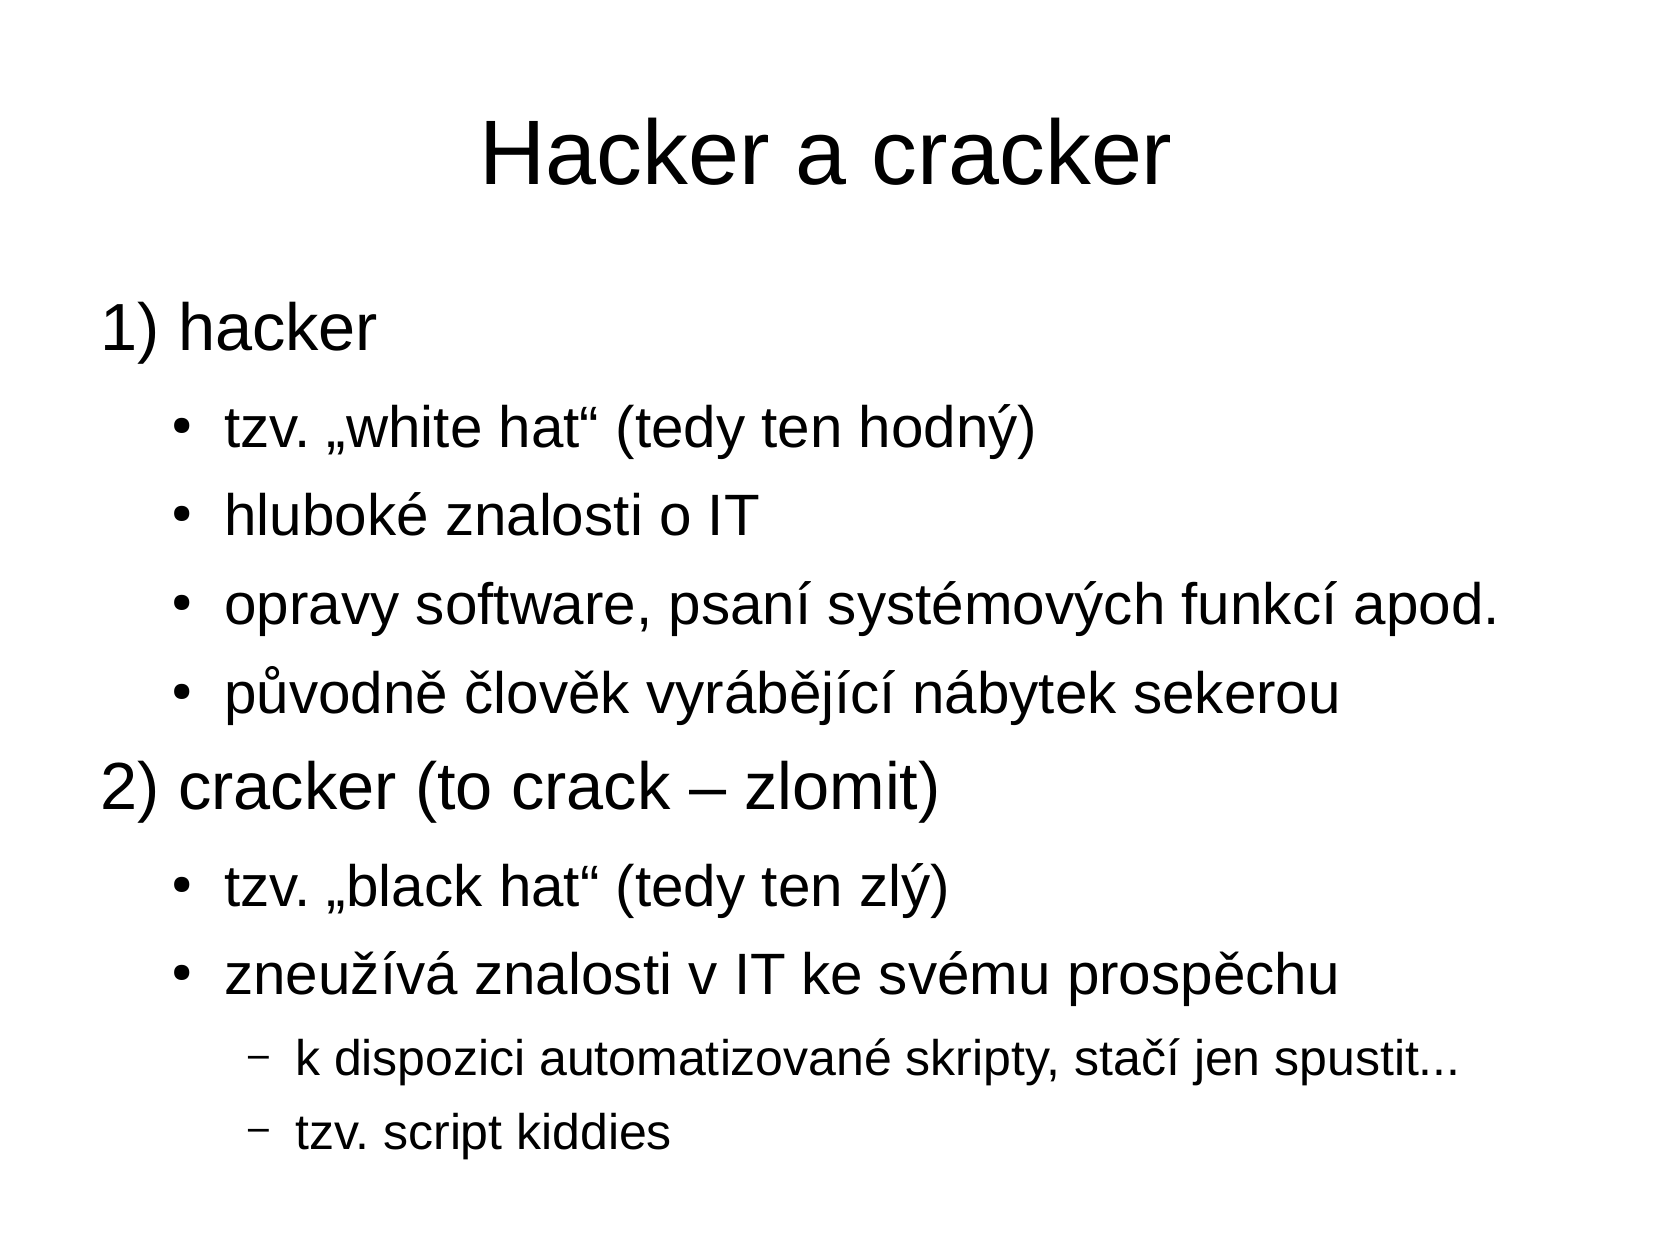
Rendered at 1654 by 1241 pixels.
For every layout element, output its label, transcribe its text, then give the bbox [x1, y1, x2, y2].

title Hacker a cracker [82, 56, 1571, 250]
list hacker tzv. „white hat“ (tedy ten hodný) hluboké znalosti o IT opravy software, psaní systémových funkcí apod. původně člověk vyrábějící nábytek sekerou cracker (to crack – zlomit) tzv. „black hat“ (tedy ten zlý) zneužívá znalosti v IT ke svému prospěchu k dispozici automatizované skripty, stačí jen spustit... tzv. script kiddies [82, 290, 1571, 1160]
